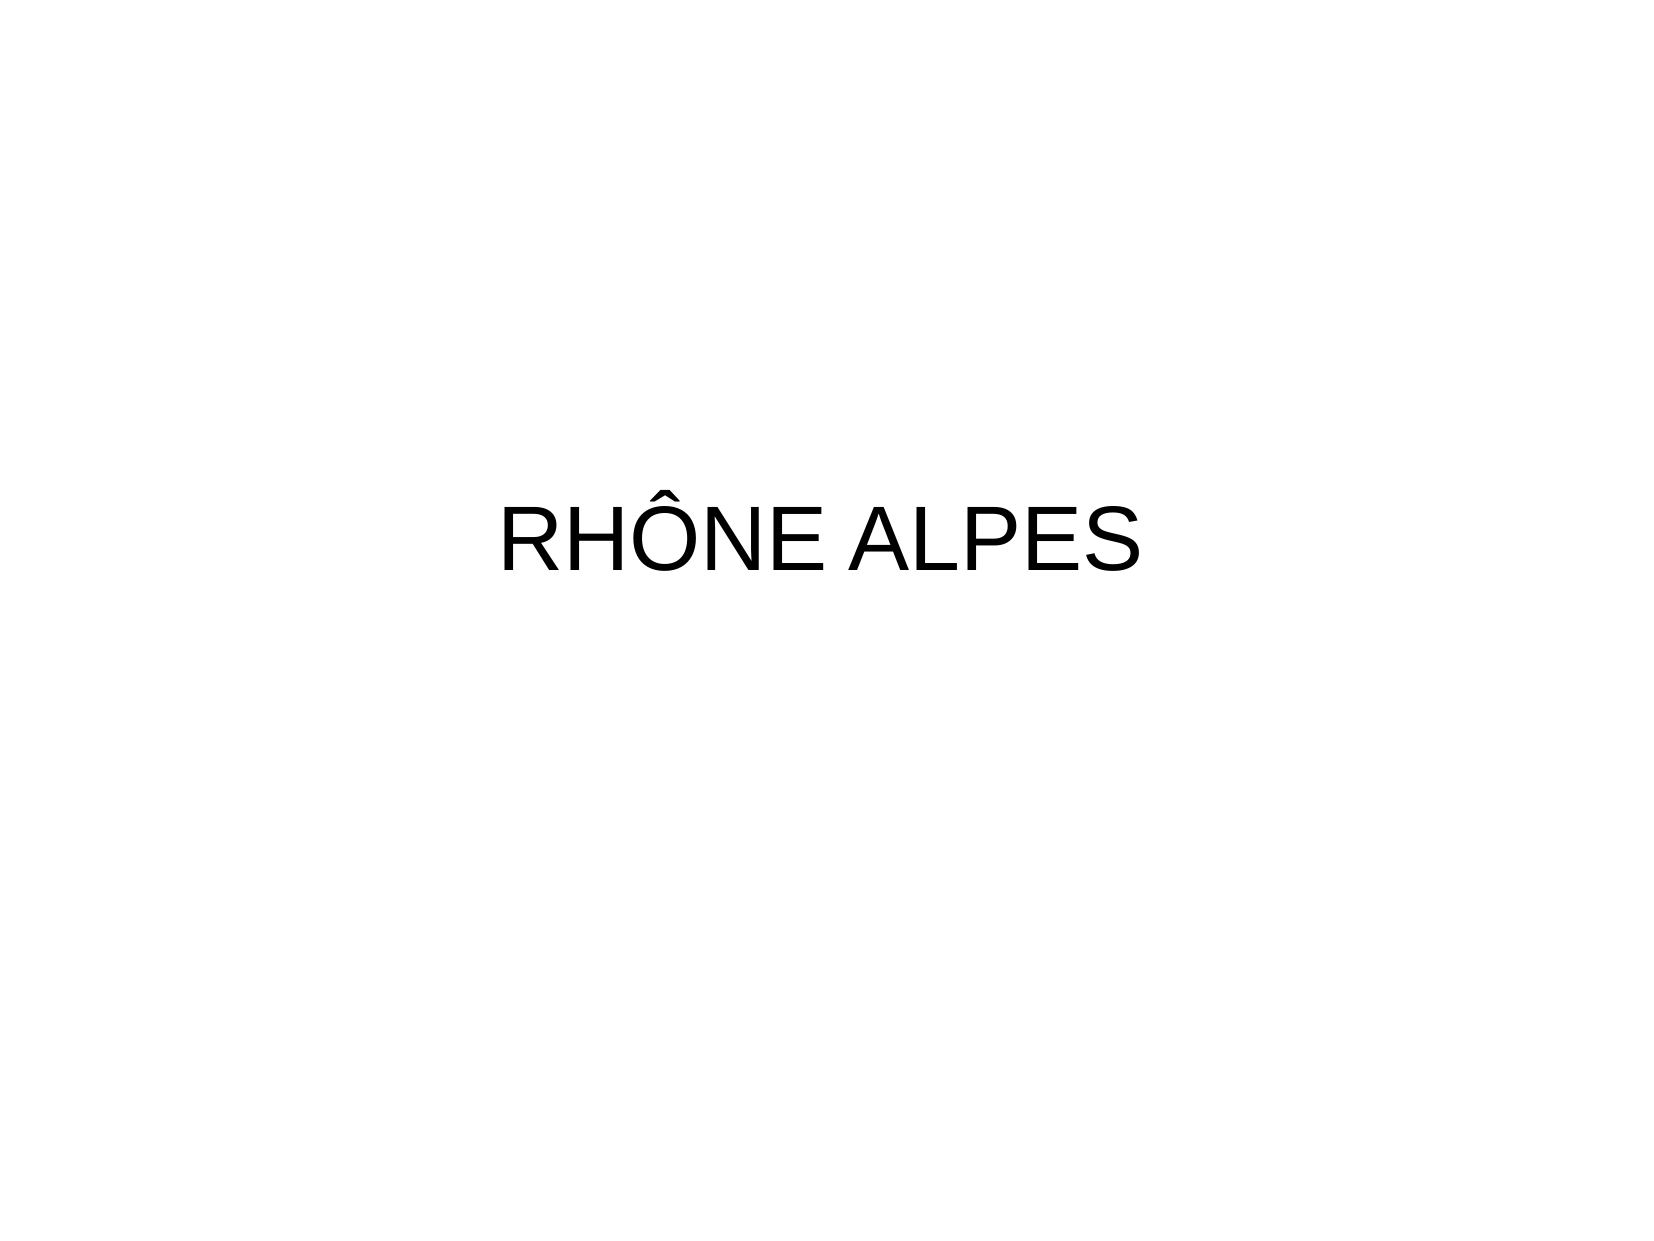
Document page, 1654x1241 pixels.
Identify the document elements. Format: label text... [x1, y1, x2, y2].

title RHÔNE ALPES [76, 442, 1565, 636]
